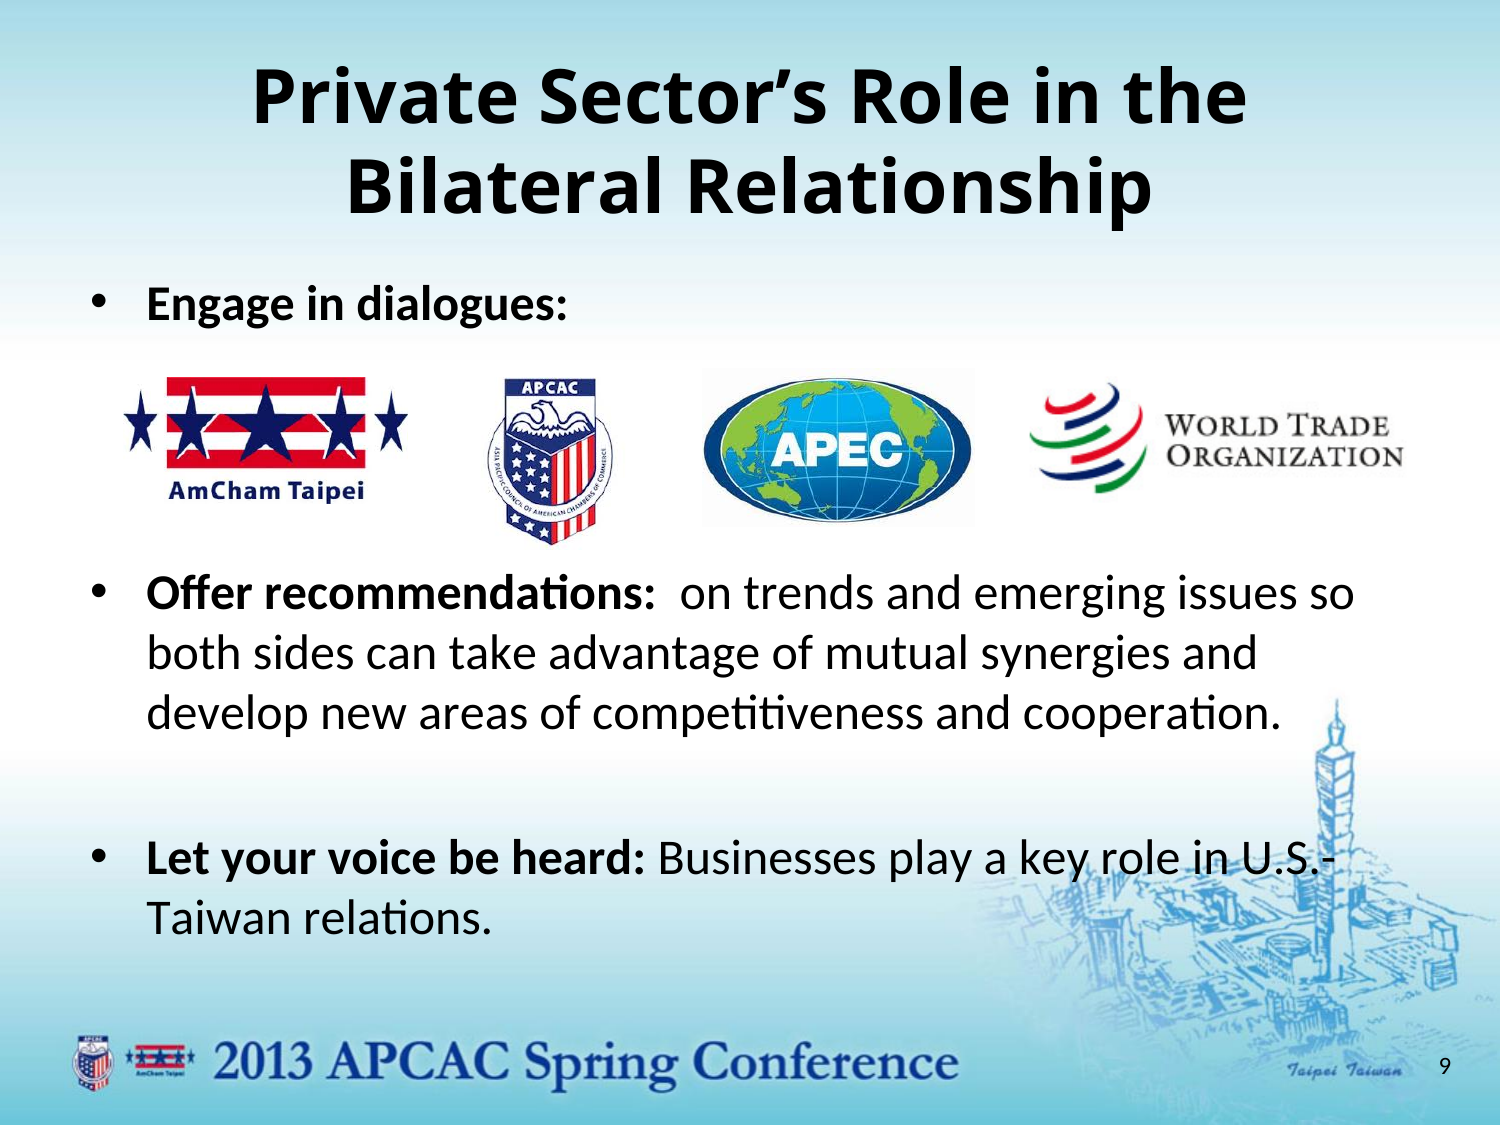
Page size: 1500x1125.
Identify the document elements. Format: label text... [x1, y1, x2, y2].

text_box <編號> [1116, 1034, 1467, 1095]
list Engage in dialogues: Offer recommendations: on trends and emerging issues so both sides can take advantage of mutual synergies and develop new areas of competitiveness and cooperation. Let your voice be heard: Businesses play a key role in U.S.-Taiwan relations. [75, 262, 1426, 1005]
picture [0, 0, 1500, 1125]
title Private Sector’s Role in the Bilateral Relationship [75, 45, 1426, 233]
